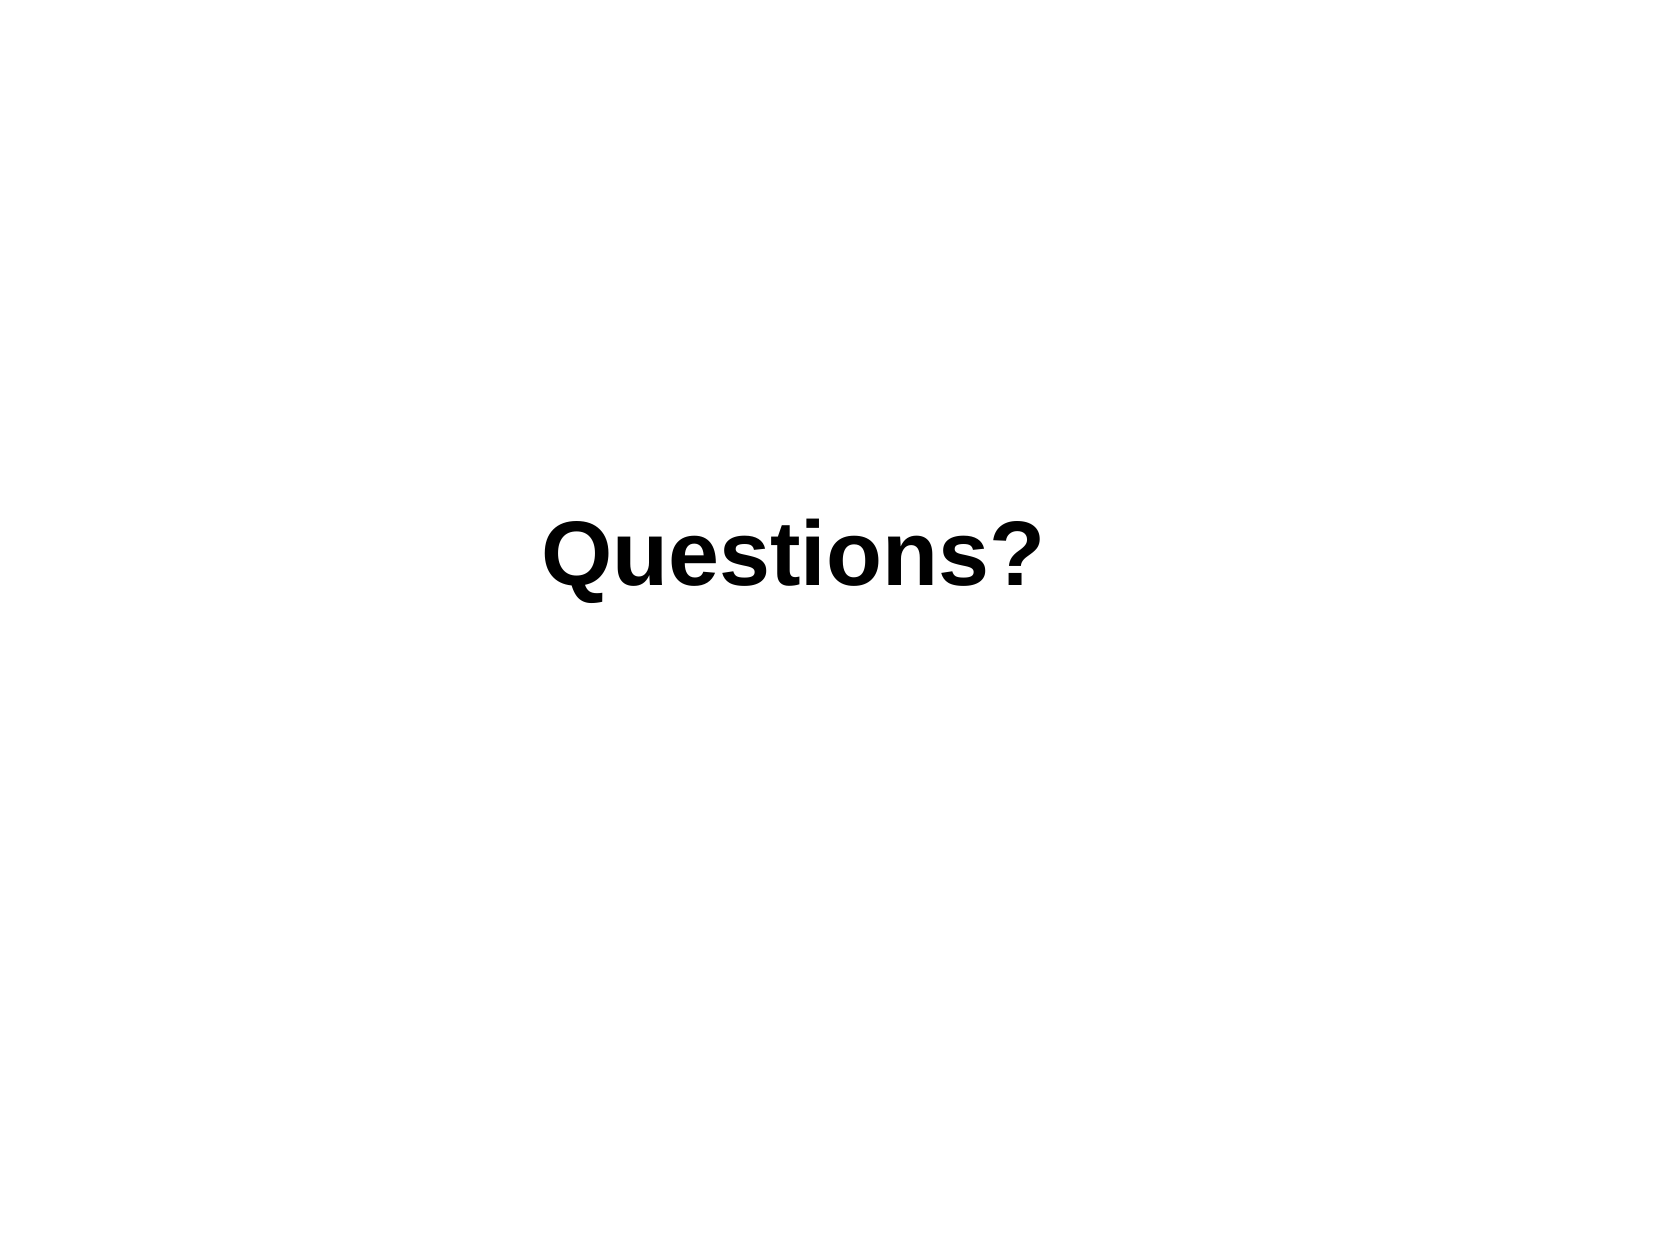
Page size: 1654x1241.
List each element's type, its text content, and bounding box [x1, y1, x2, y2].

title Questions? [49, 450, 1538, 658]
